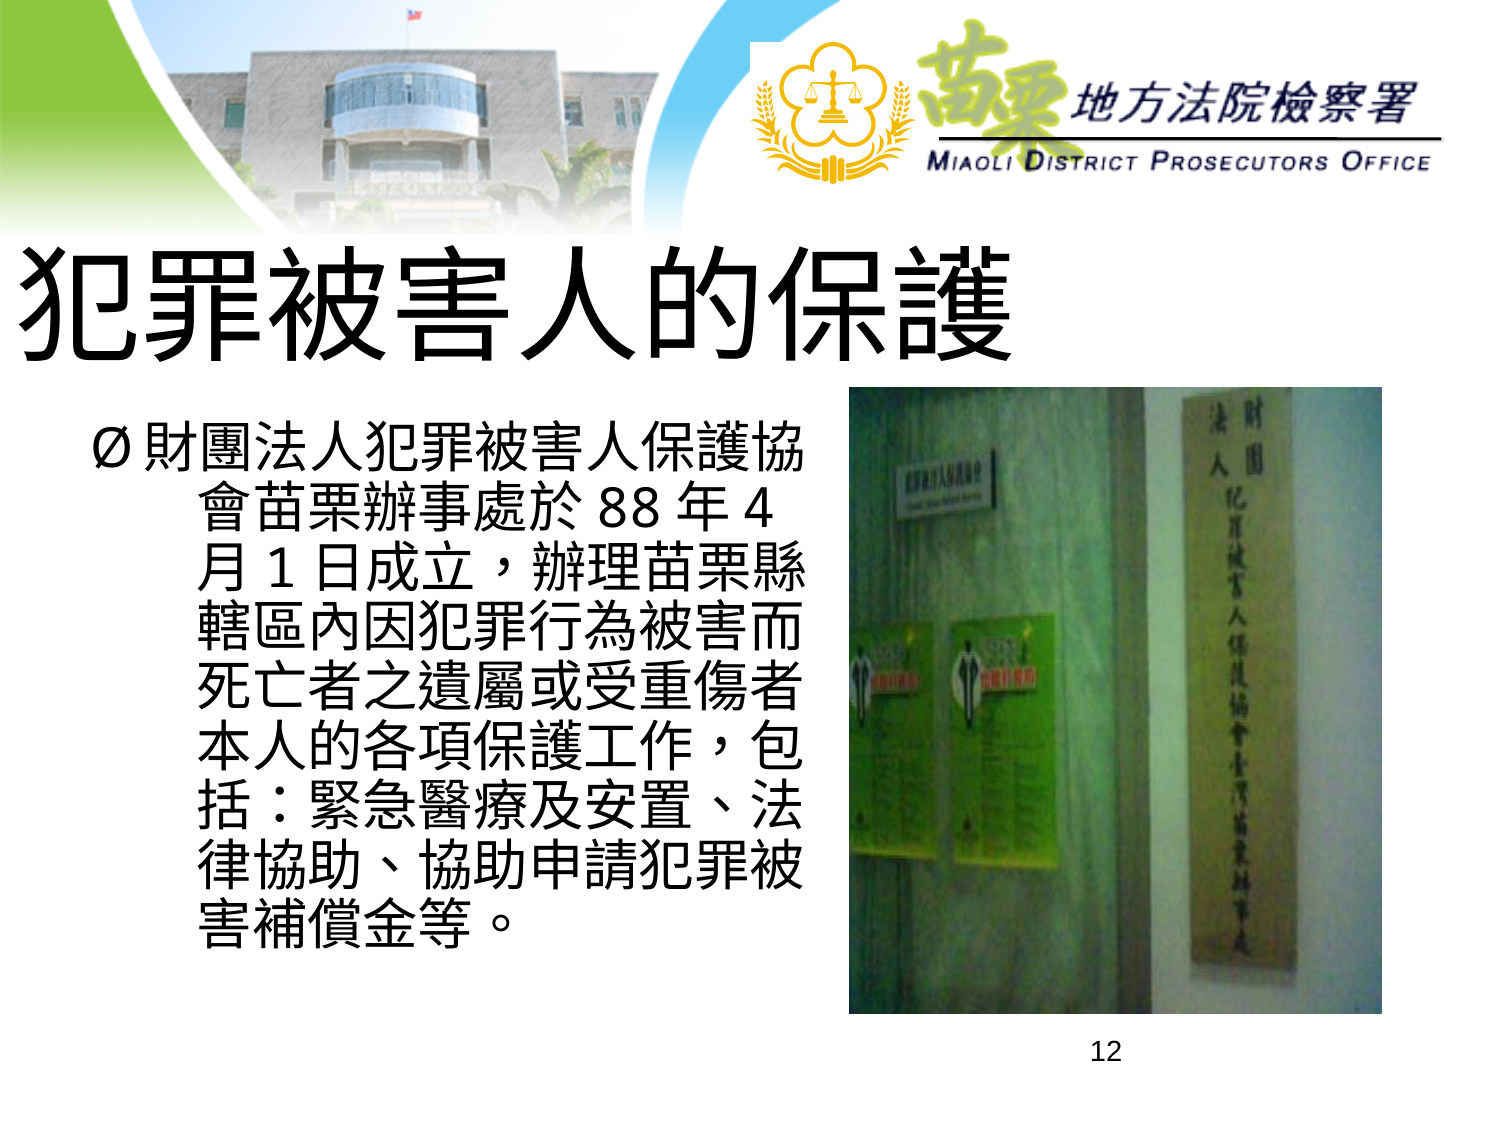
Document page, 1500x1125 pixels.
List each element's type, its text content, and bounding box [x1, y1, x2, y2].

text_box [1074, 1024, 1426, 1103]
list 財團法人犯罪被害人保護協會苗栗辦事處於88年4月1日成立，辦理苗栗縣轄區內因犯罪行為被害而死亡者之遺屬或受重傷者本人的各項保護工作，包括：緊急醫療及安置、法律協助、協助申請犯罪被害補償金等。 [75, 412, 826, 1005]
picture [849, 387, 1382, 1014]
title 犯罪被害人的保護 [0, 218, 1031, 384]
